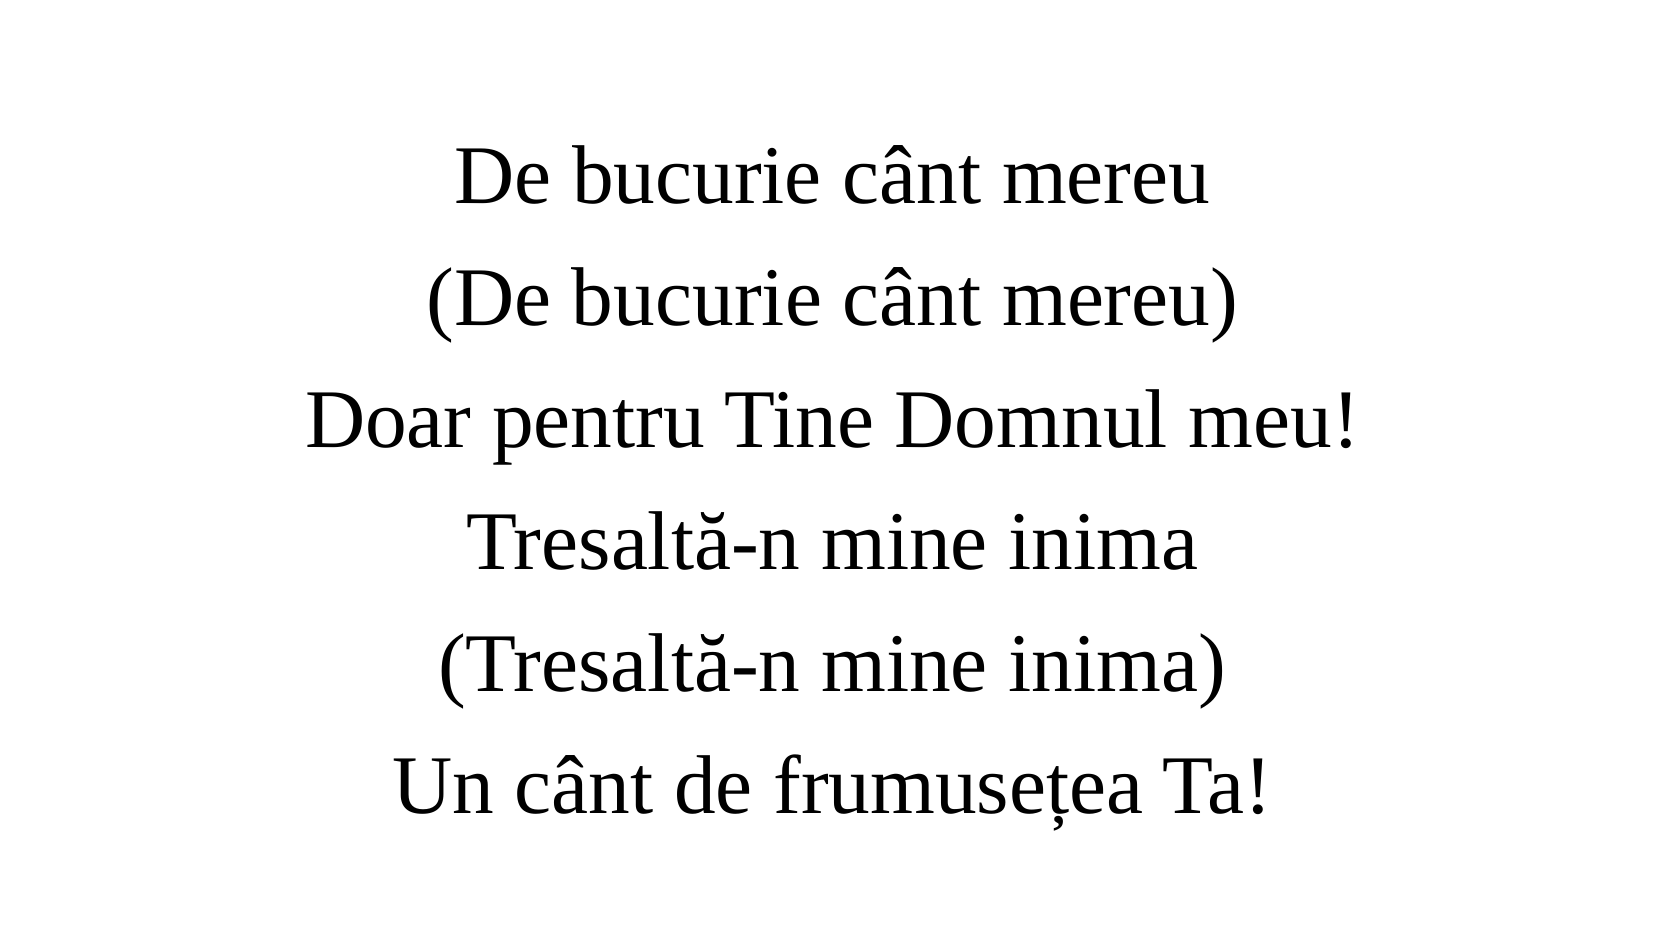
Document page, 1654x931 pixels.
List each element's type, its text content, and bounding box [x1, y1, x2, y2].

subtitle De bucurie cânt mereu (De bucurie cânt mereu) Doar pentru Tine Domnul meu! Tresaltă-n mine inima (Tresaltă-n mine inima) Un cânt de frumusețea Ta! [141, 114, 1524, 837]
